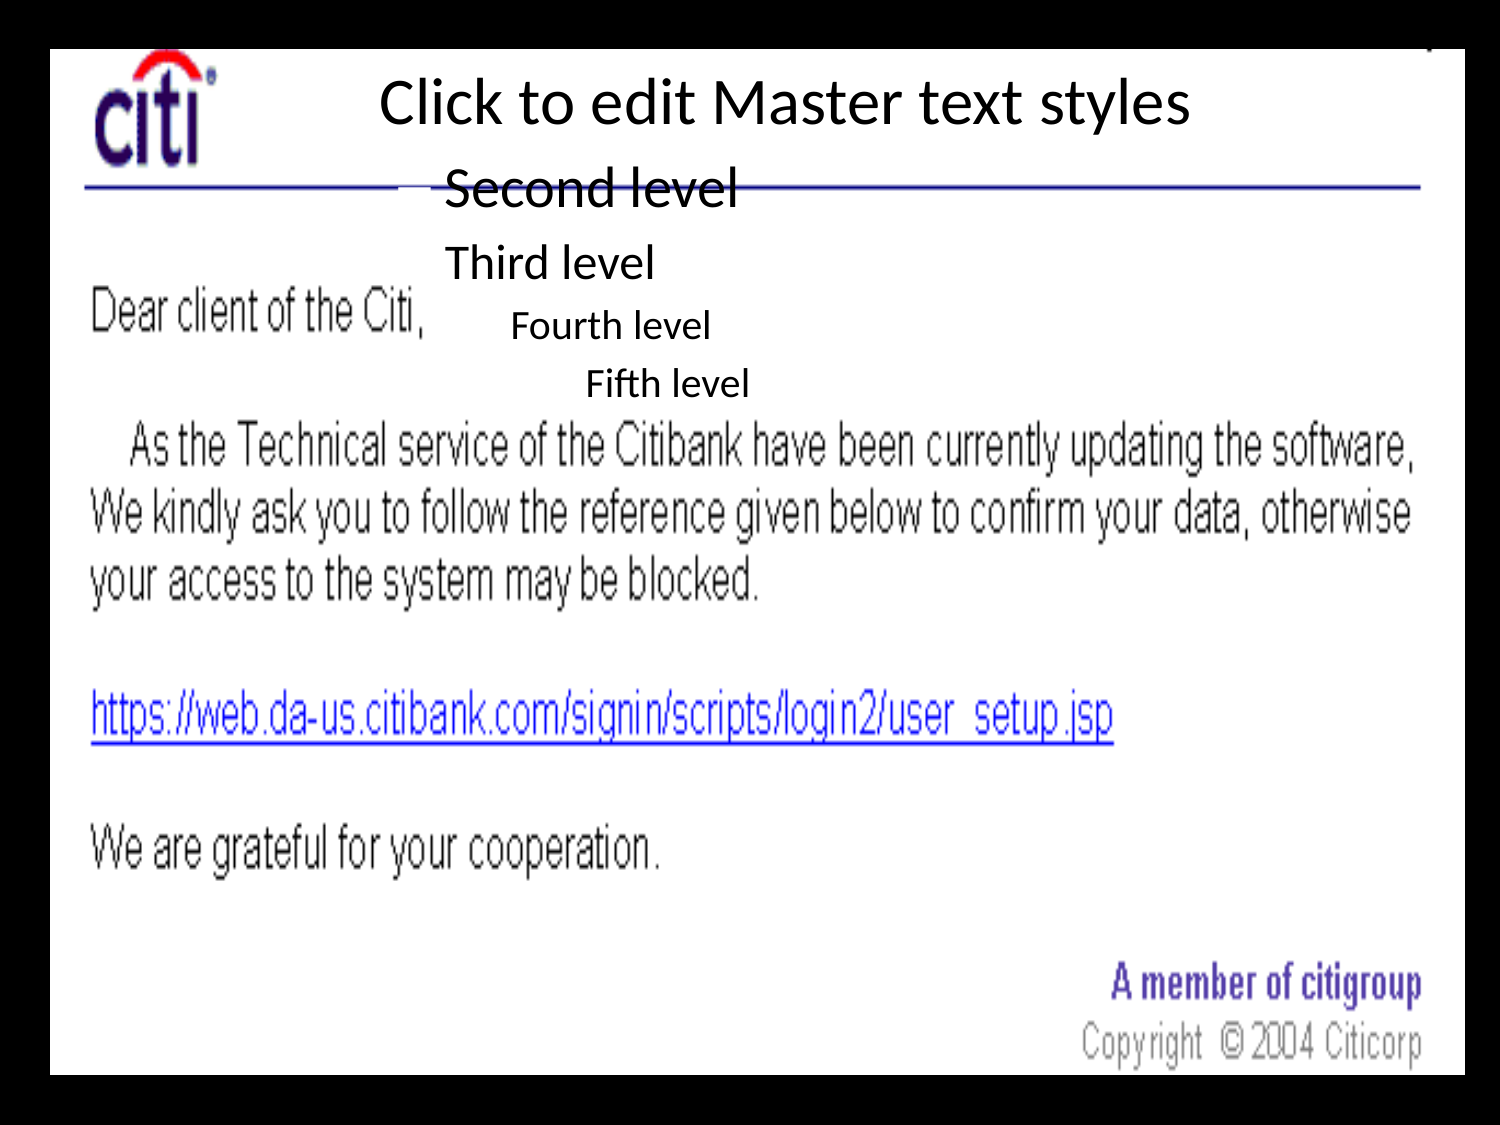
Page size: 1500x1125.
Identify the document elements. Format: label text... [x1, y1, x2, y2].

picture [50, 49, 1465, 1075]
title Fake Bank Website [75, 45, 1425, 49]
